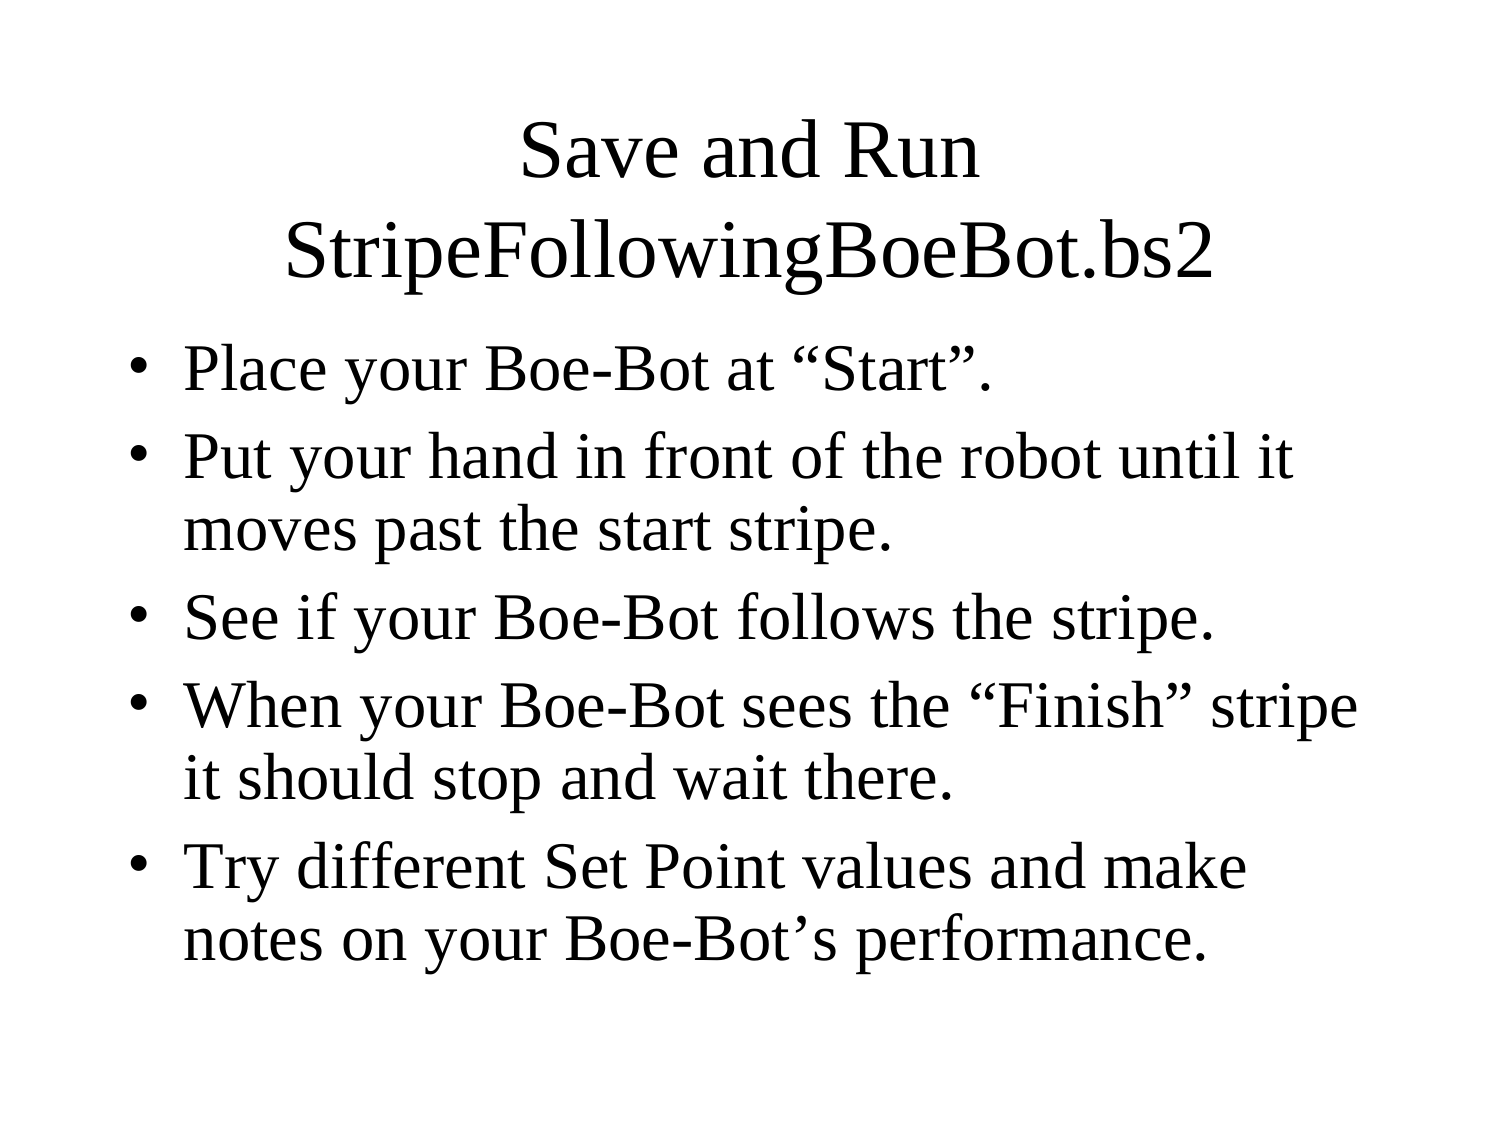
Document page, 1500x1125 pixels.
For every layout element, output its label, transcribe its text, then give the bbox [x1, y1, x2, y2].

title Save and Run StripeFollowingBoeBot.bs2 [112, 86, 1388, 302]
list Place your Boe-Bot at “Start”. Put your hand in front of the robot until it moves past the start stripe. See if your Boe-Bot follows the stripe. When your Boe-Bot sees the “Finish” stripe it should stop and wait there. Try different Set Point values and make notes on your Boe-Bot’s performance. [112, 324, 1388, 1001]
